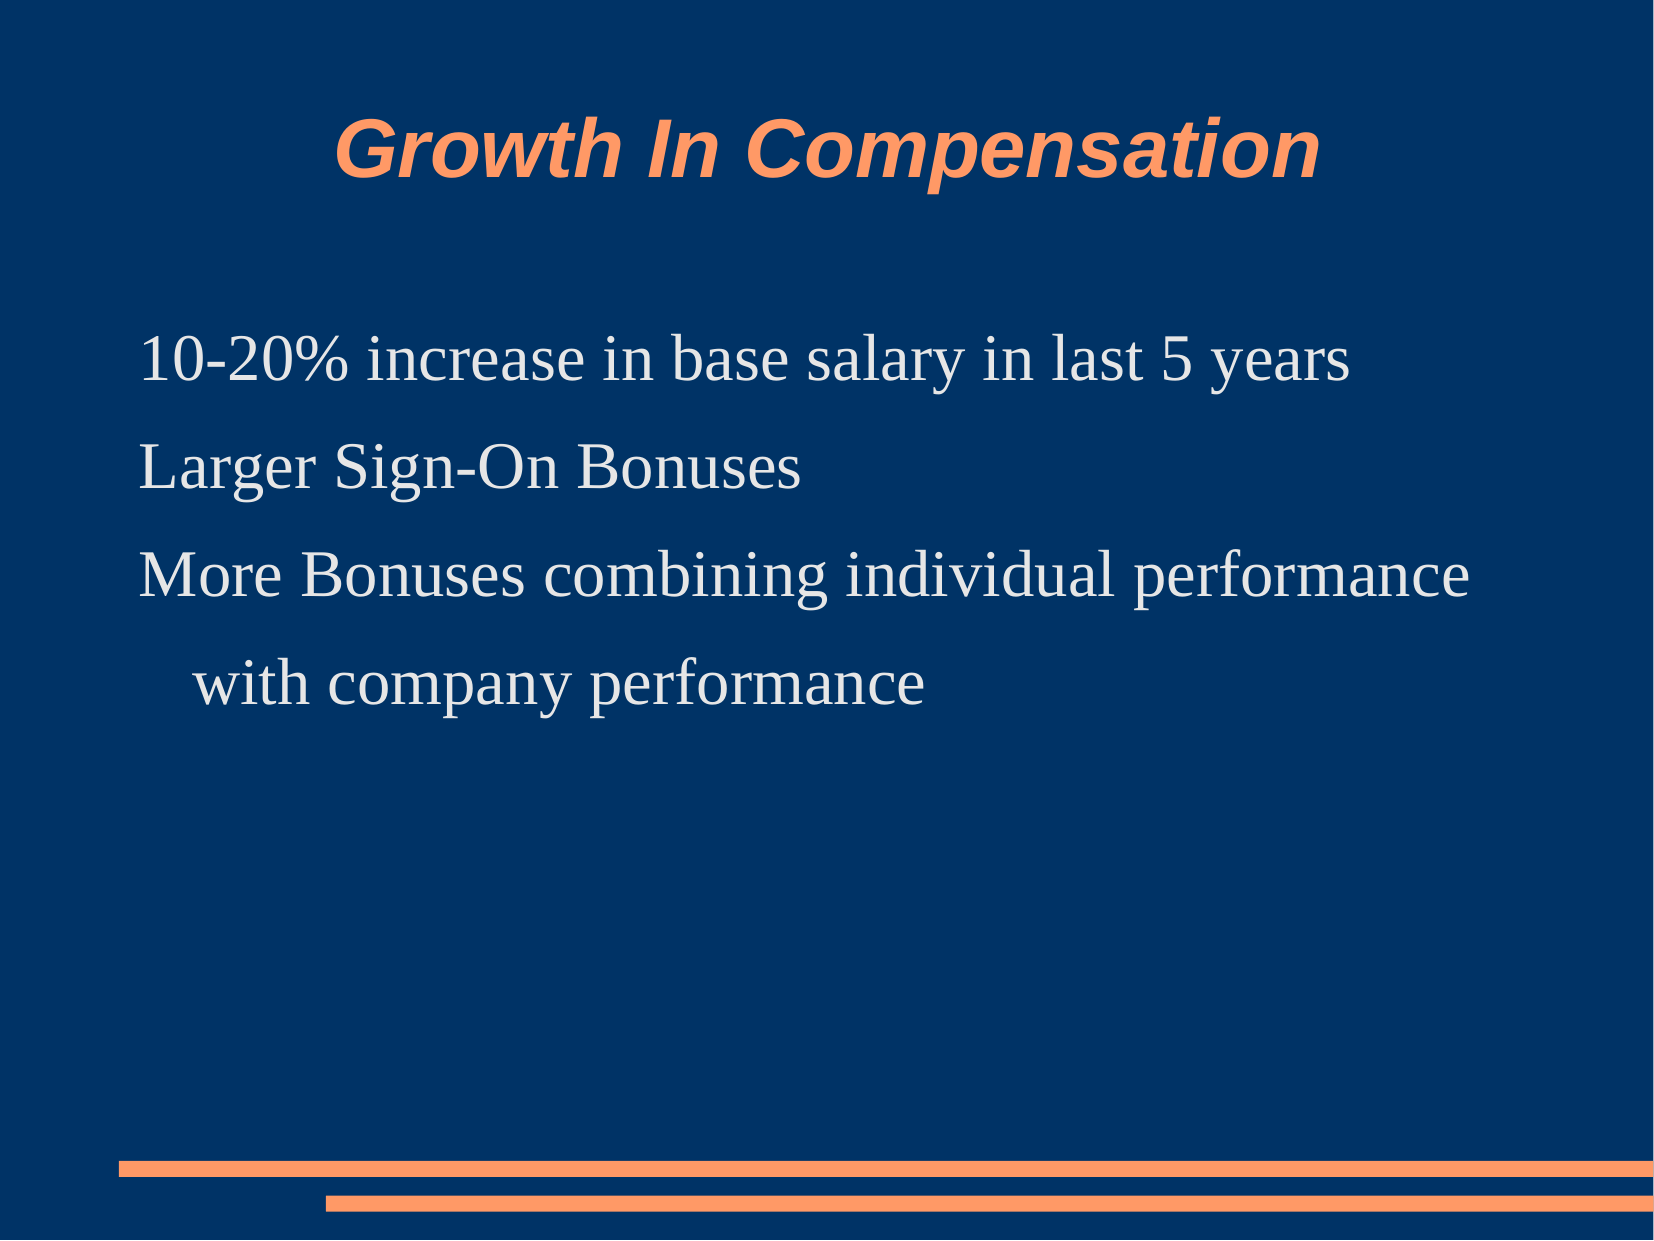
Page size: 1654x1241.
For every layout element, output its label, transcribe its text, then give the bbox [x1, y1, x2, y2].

title Growth In Compensation [121, 46, 1534, 254]
list 10-20% increase in base salary in last 5 years Larger Sign-On Bonuses More Bonuses combining individual performance with company performance [121, 322, 1561, 1133]
